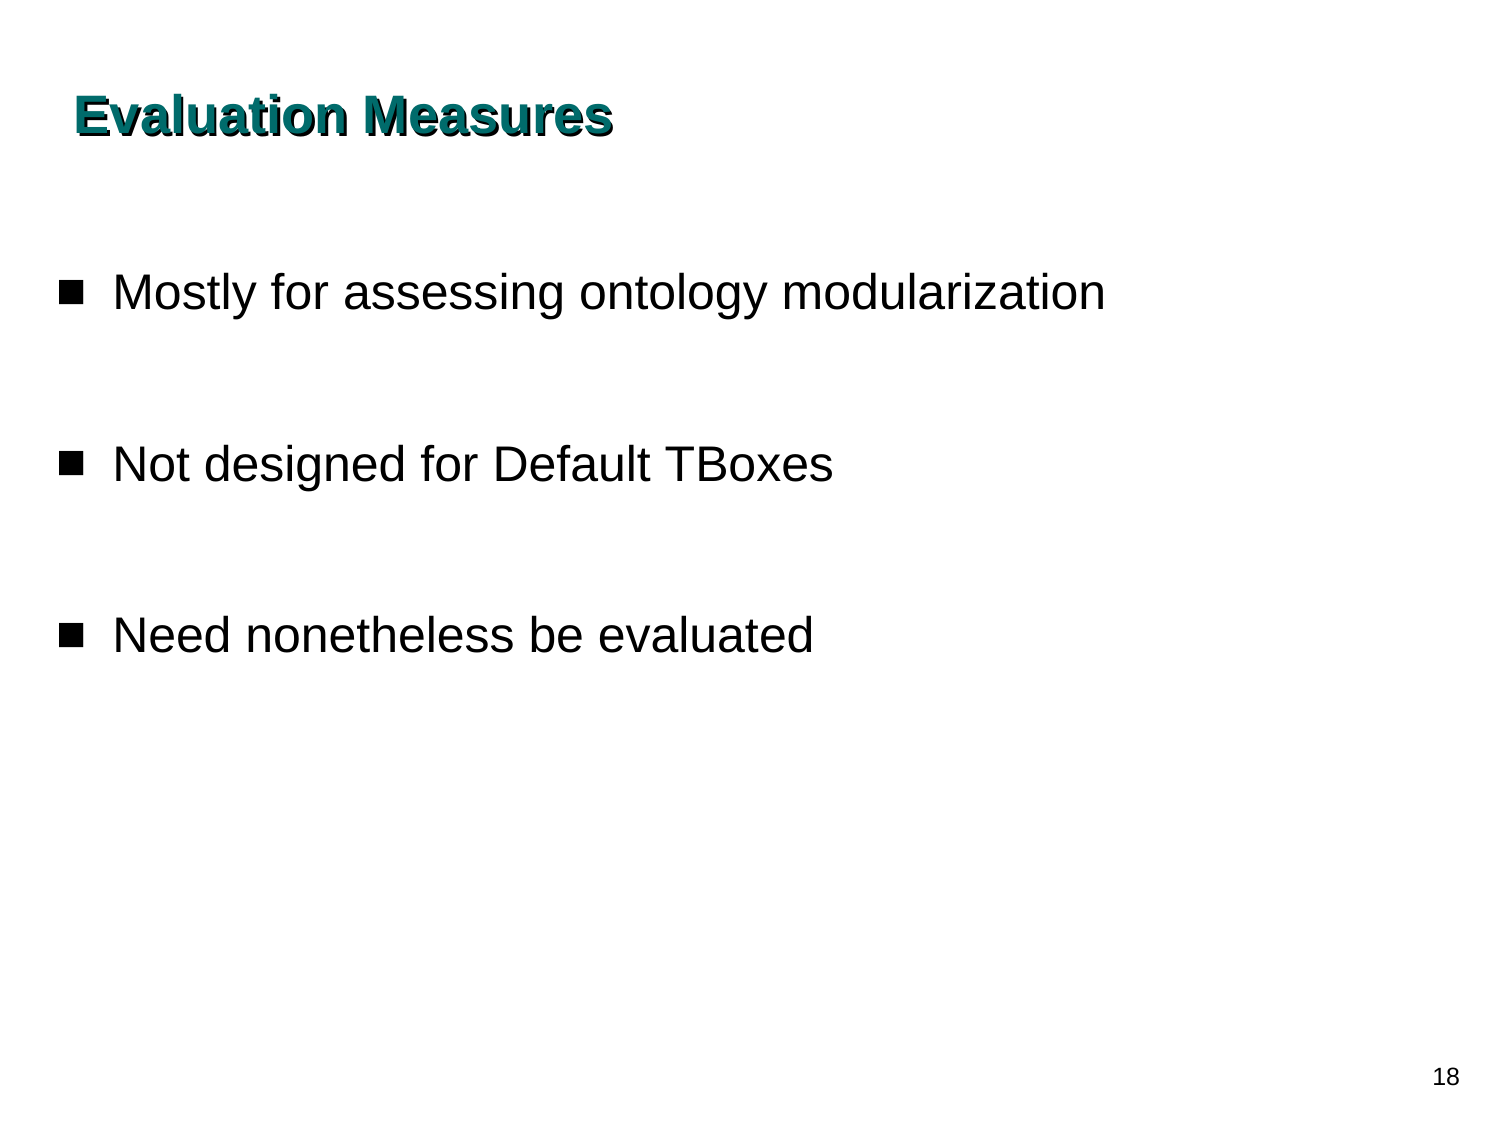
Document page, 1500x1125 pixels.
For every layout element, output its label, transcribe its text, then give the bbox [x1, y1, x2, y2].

list Mostly for assessing ontology modularization Not designed for Default TBoxes Need nonetheless be evaluated [56, 259, 1444, 1003]
title Evaluation Measures [59, 17, 1447, 207]
